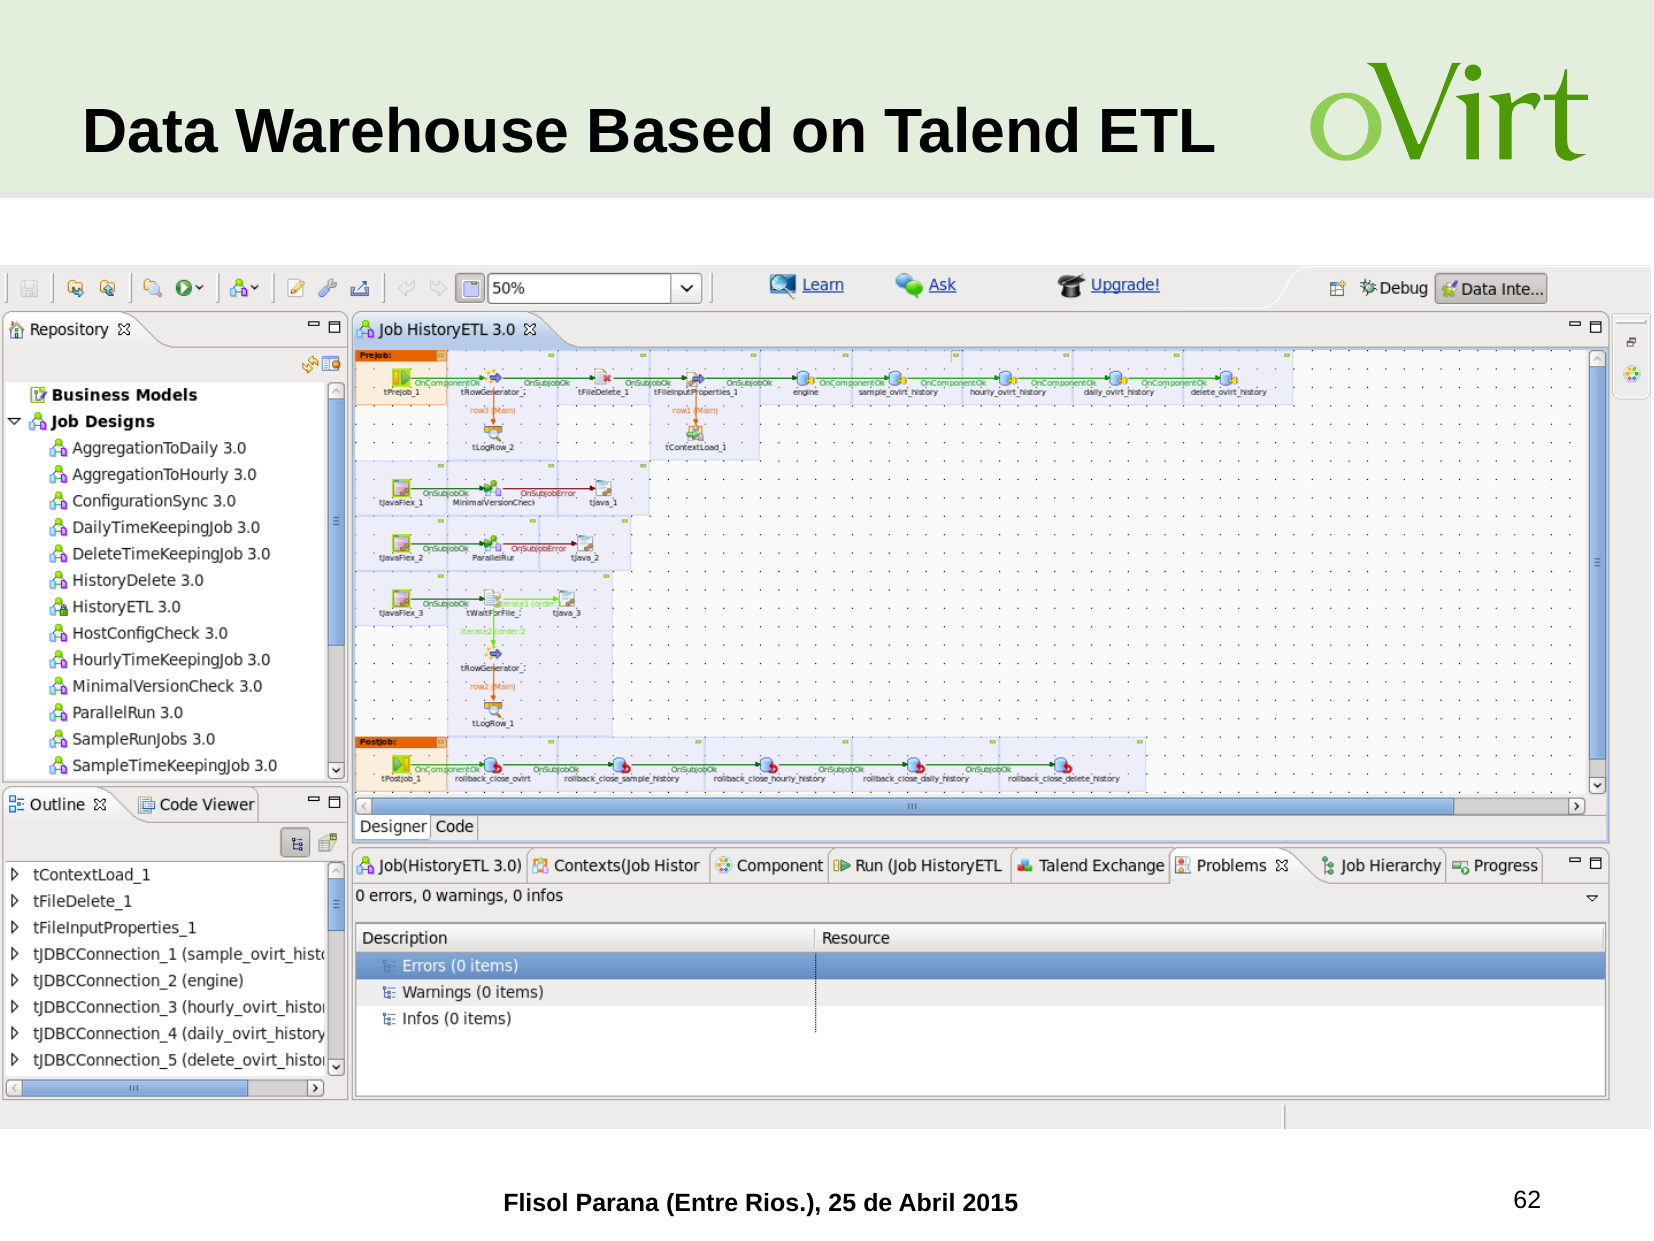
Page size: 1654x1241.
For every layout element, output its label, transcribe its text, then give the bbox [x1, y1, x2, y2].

title Data Warehouse Based on Talend ETL [82, 37, 1303, 226]
picture [0, 265, 1651, 1129]
